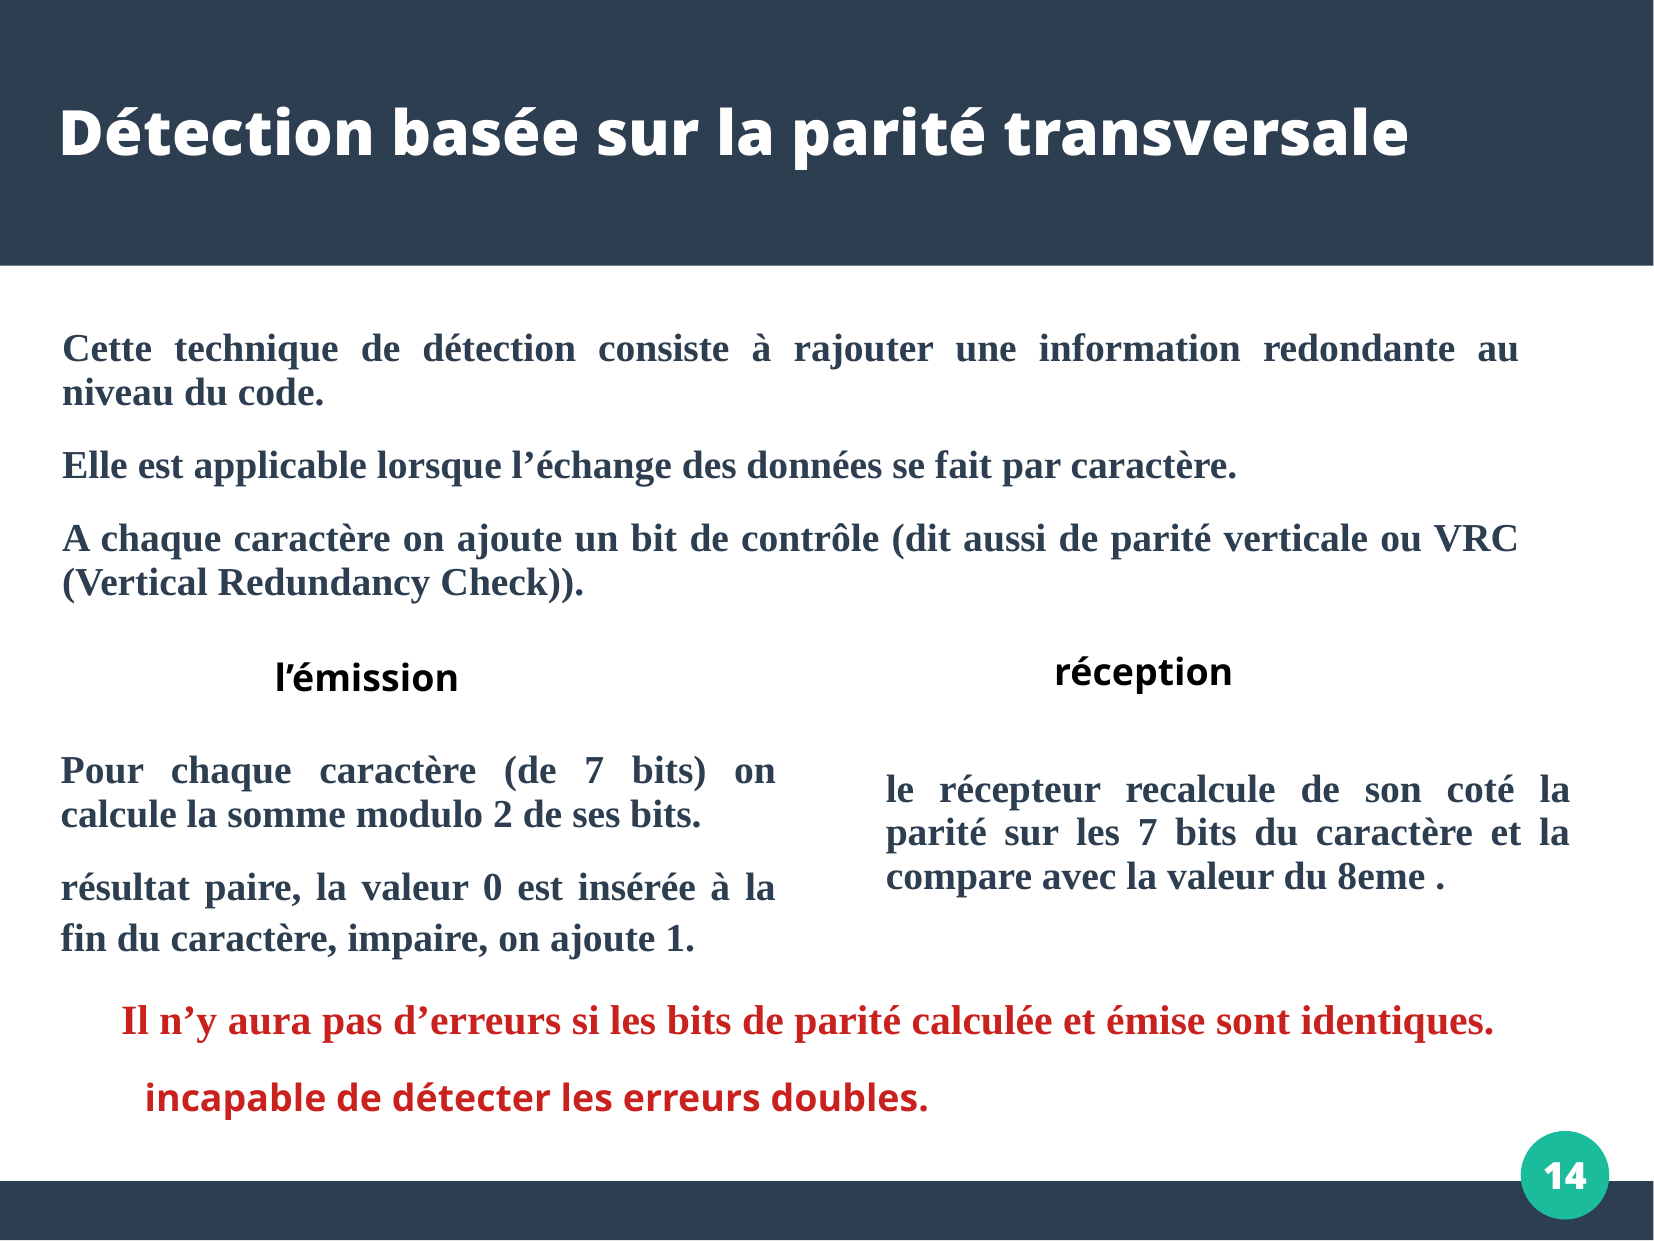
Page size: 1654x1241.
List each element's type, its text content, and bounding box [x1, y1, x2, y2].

text_box Cette technique de détection consiste à rajouter une information redondante au niveau du code. Elle est applicable lorsque l’échange des données se fait par caractère. A chaque caractère on ajoute un bit de contrôle (dit aussi de parité verticale ou VRC (Vertical Redundancy Check)). [47, 318, 1536, 612]
text_box l’émission [259, 644, 520, 747]
text_box Pour chaque caractère (de 7 bits) on calcule la somme modulo 2 de ses bits. résultat paire, la valeur 0 est insérée à la fin du caractère, impaire, on ajoute 1. [45, 741, 792, 1017]
text_box incapable de détecter les erreurs doubles. [129, 1063, 1111, 1166]
title Détection basée sur la parité transversale [59, 52, 1595, 211]
text_box Il n’y aura pas d’erreurs si les bits de parité calculée et émise sont identiques. [106, 990, 1511, 1052]
text_box réception [1039, 637, 1323, 717]
text_box le récepteur recalcule de son coté la parité sur les 7 bits du caractère et la compare avec la valeur du 8eme . [885, 766, 1571, 945]
